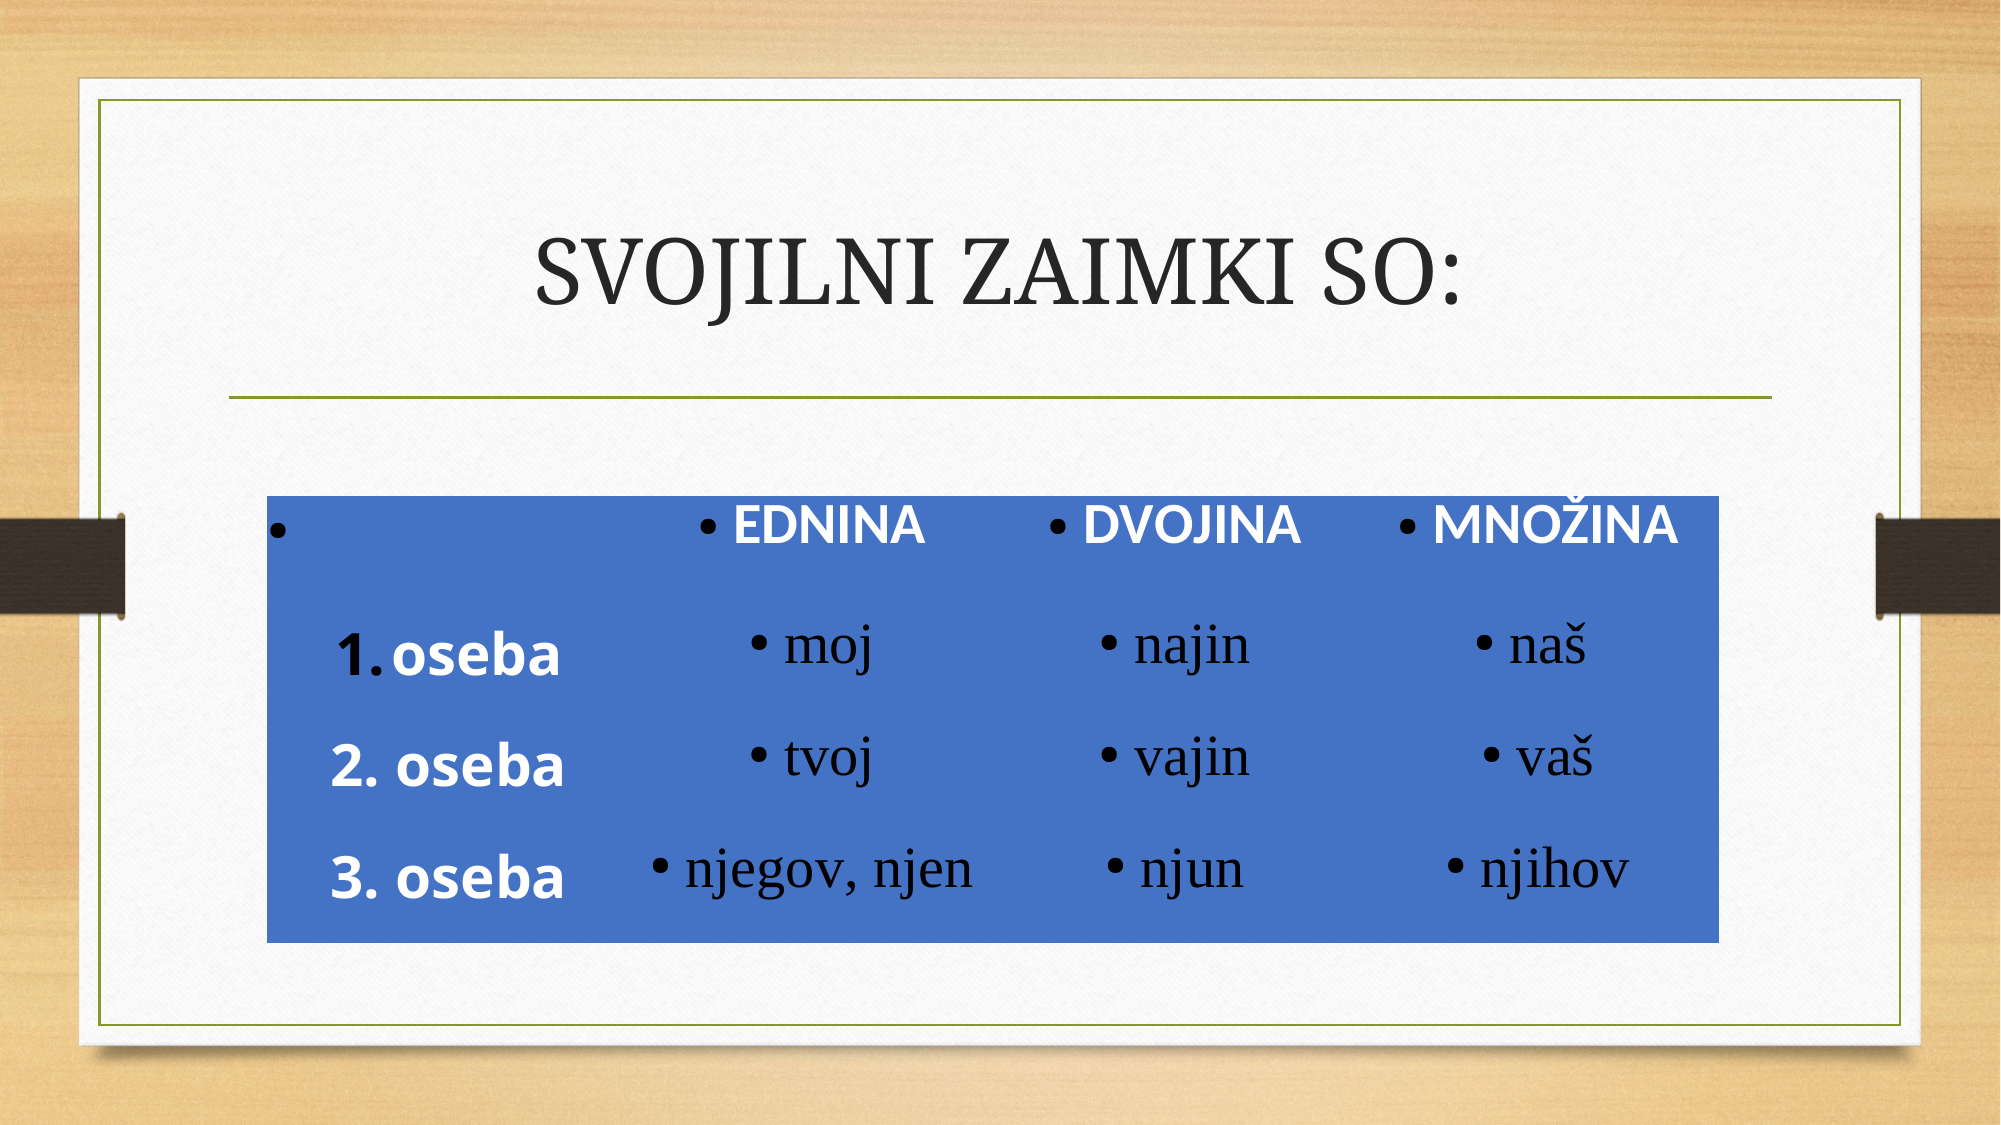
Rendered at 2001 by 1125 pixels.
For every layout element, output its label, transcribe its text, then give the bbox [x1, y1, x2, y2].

table_header EDNINA [630, 496, 993, 607]
title SVOJILNI ZAIMKI SO: [212, 161, 1788, 376]
table_header MNOŽINA [1356, 496, 1719, 607]
table_cell moj [630, 607, 993, 719]
table_cell najin [993, 607, 1356, 719]
table_cell 2. oseba [267, 719, 630, 831]
table_cell njegov, njen [630, 831, 993, 943]
table_cell njihov [1356, 831, 1719, 943]
table_cell njun [993, 831, 1356, 943]
table_cell tvoj [630, 719, 993, 831]
table_cell oseba [267, 607, 630, 719]
table_cell naš [1356, 607, 1719, 719]
table_header [267, 496, 630, 607]
table_header DVOJINA [993, 496, 1356, 607]
table_cell vaš [1356, 719, 1719, 831]
table_cell vajin [993, 719, 1356, 831]
table_cell 3. oseba [267, 831, 630, 943]
